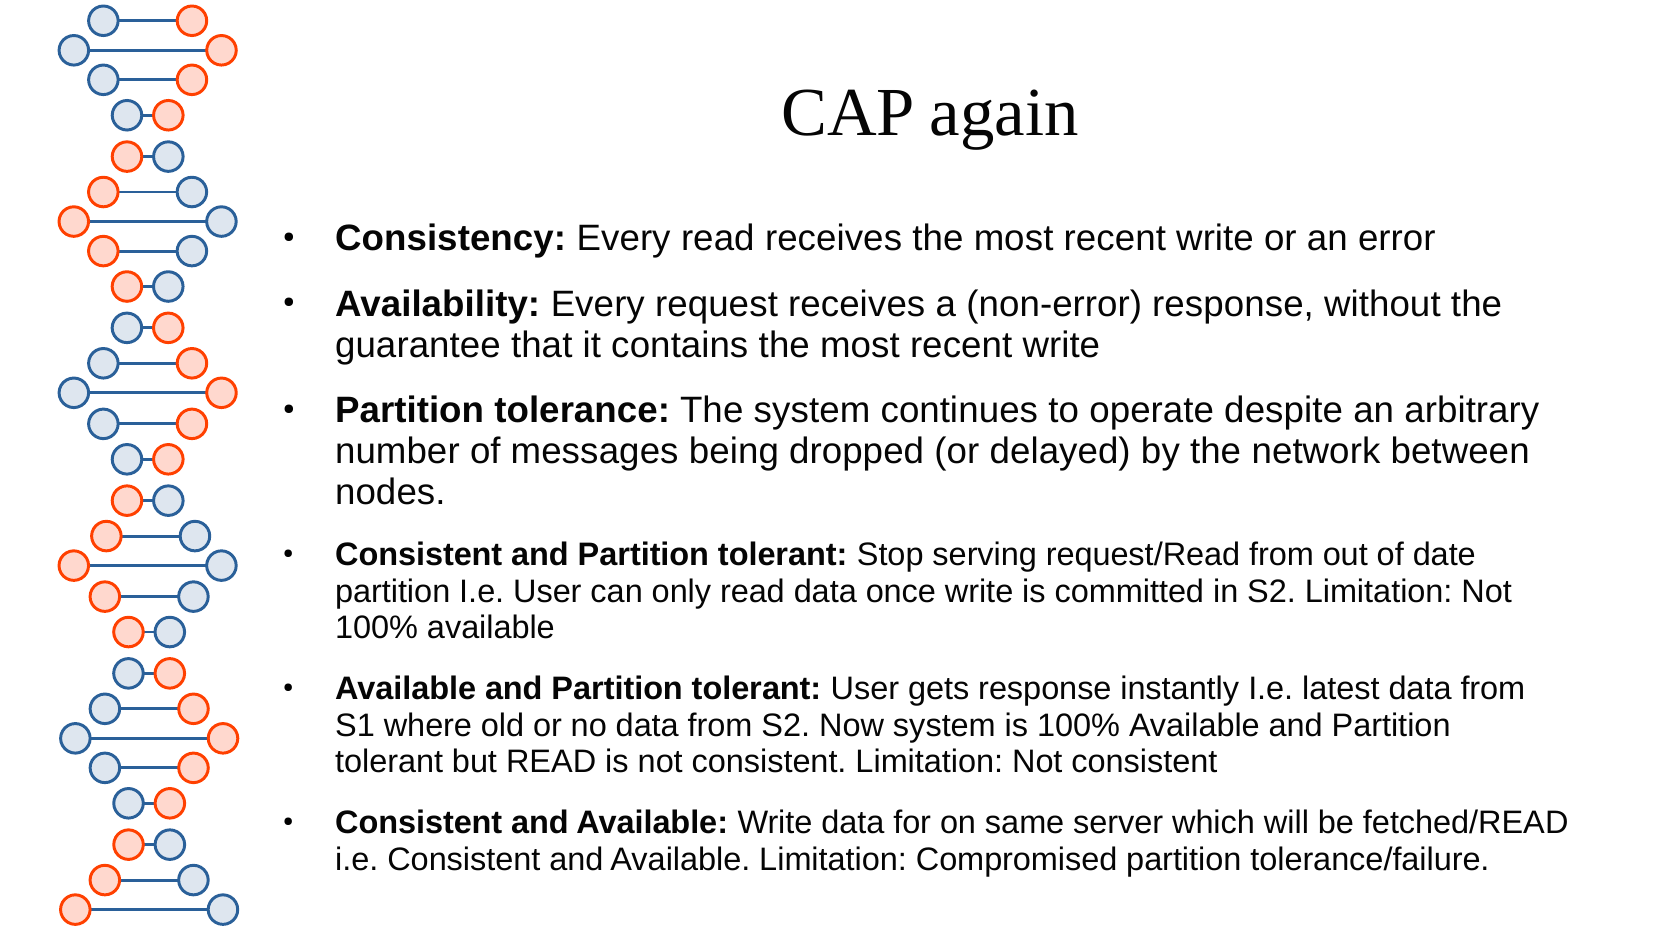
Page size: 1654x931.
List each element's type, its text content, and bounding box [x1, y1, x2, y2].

title CAP again [265, 35, 1595, 189]
list Consistency: Every read receives the most recent write or an error Availability: Every request receives a (non-error) response, without the guarantee that it contains the most recent write Partition tolerance: The system continues to operate despite an arbitrary number of messages being dropped (or delayed) by the network between nodes. Consistent and Partition tolerant: Stop serving request/Read from out of date partition I.e. User can only read data once write is committed in S2. Limitation: Not 100% available​ Available and Partition tolerant: User gets response instantly I.e. latest data from S1 where old or no data from S2. Now system is 100% Available and Partition tolerant but READ is not consistent. Limitation: Not consistent​ Consistent and Available: Write data for on same server which will be fetched/READ i.e. Consistent and Available. Limitation: Compromised partition tolerance/failure. [265, 217, 1571, 886]
